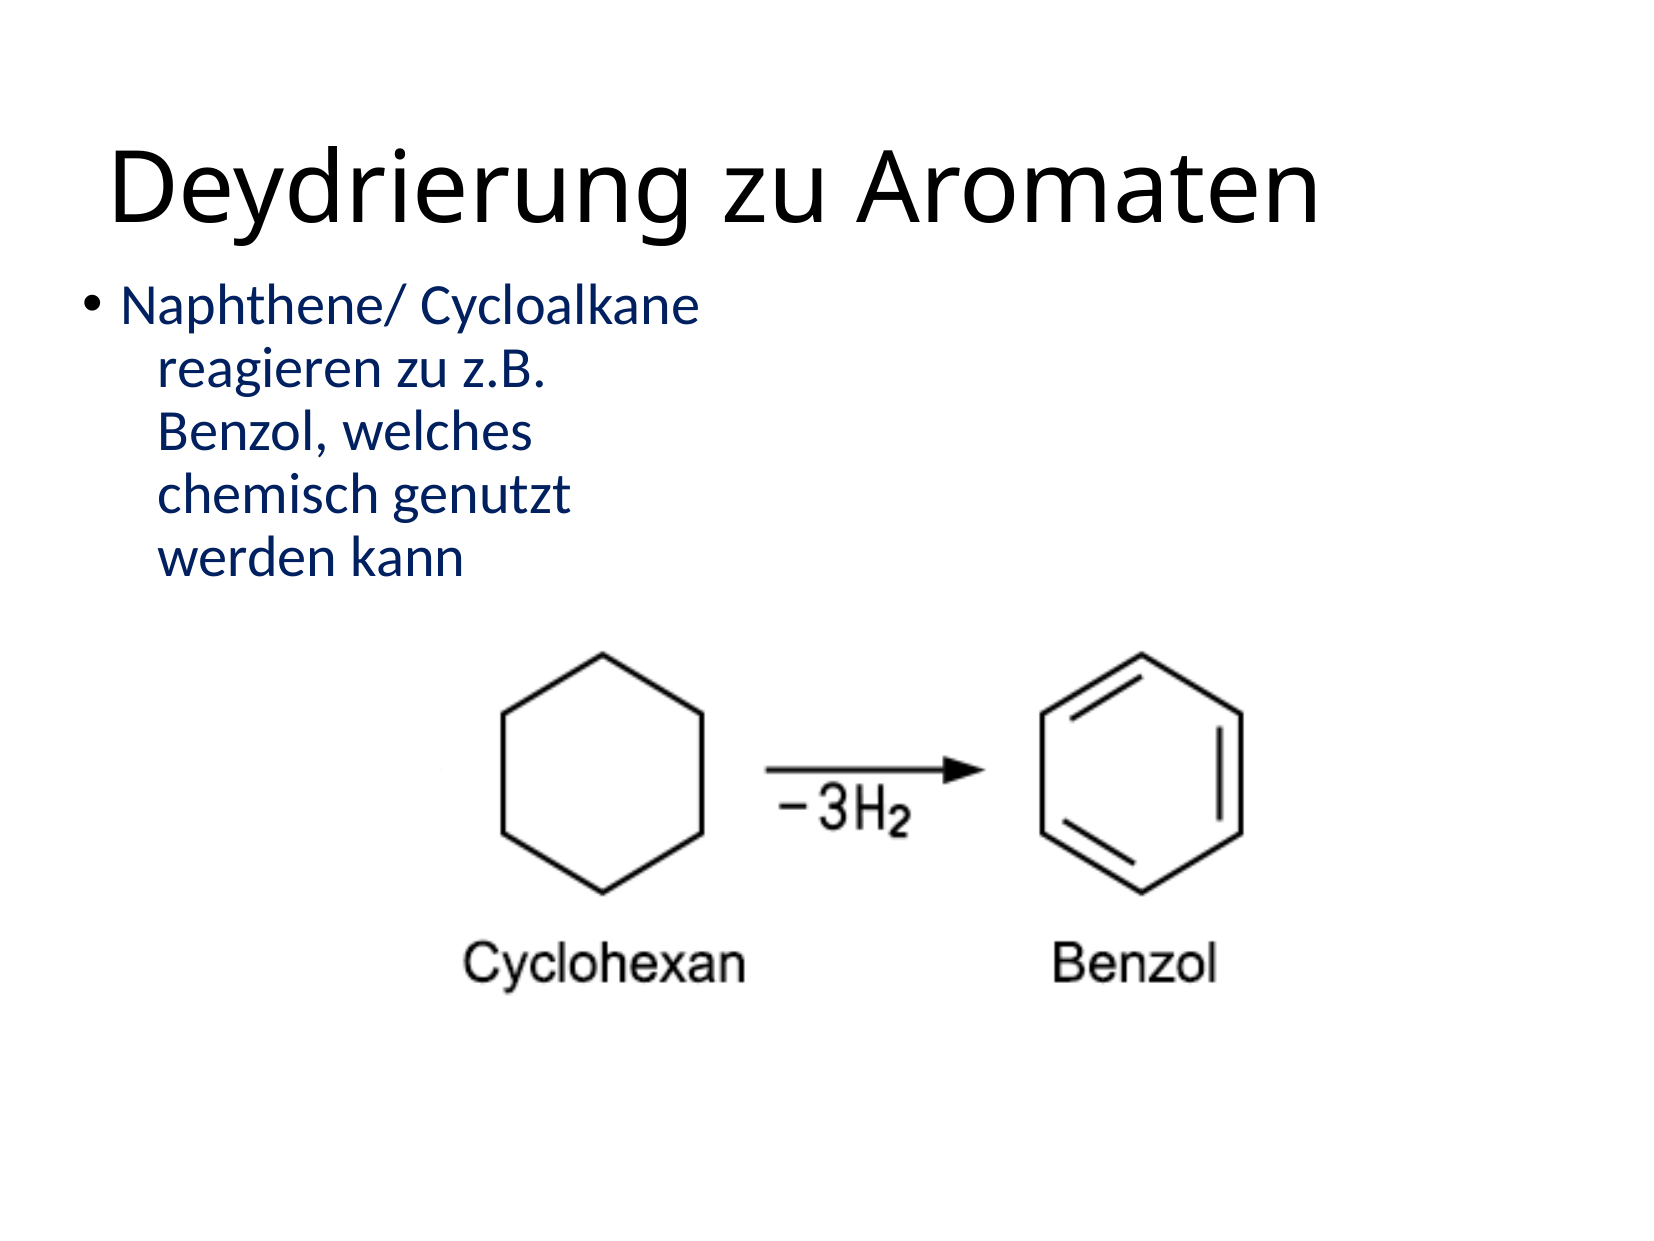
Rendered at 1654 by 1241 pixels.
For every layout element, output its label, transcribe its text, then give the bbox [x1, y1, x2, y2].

list Naphthene/ Cycloalkane reagieren zu z.B. Benzol, welches chemisch genutzt werden kann [67, 266, 737, 921]
picture [440, 632, 1264, 1016]
title Deydrierung zu Aromaten [91, 53, 1383, 327]
